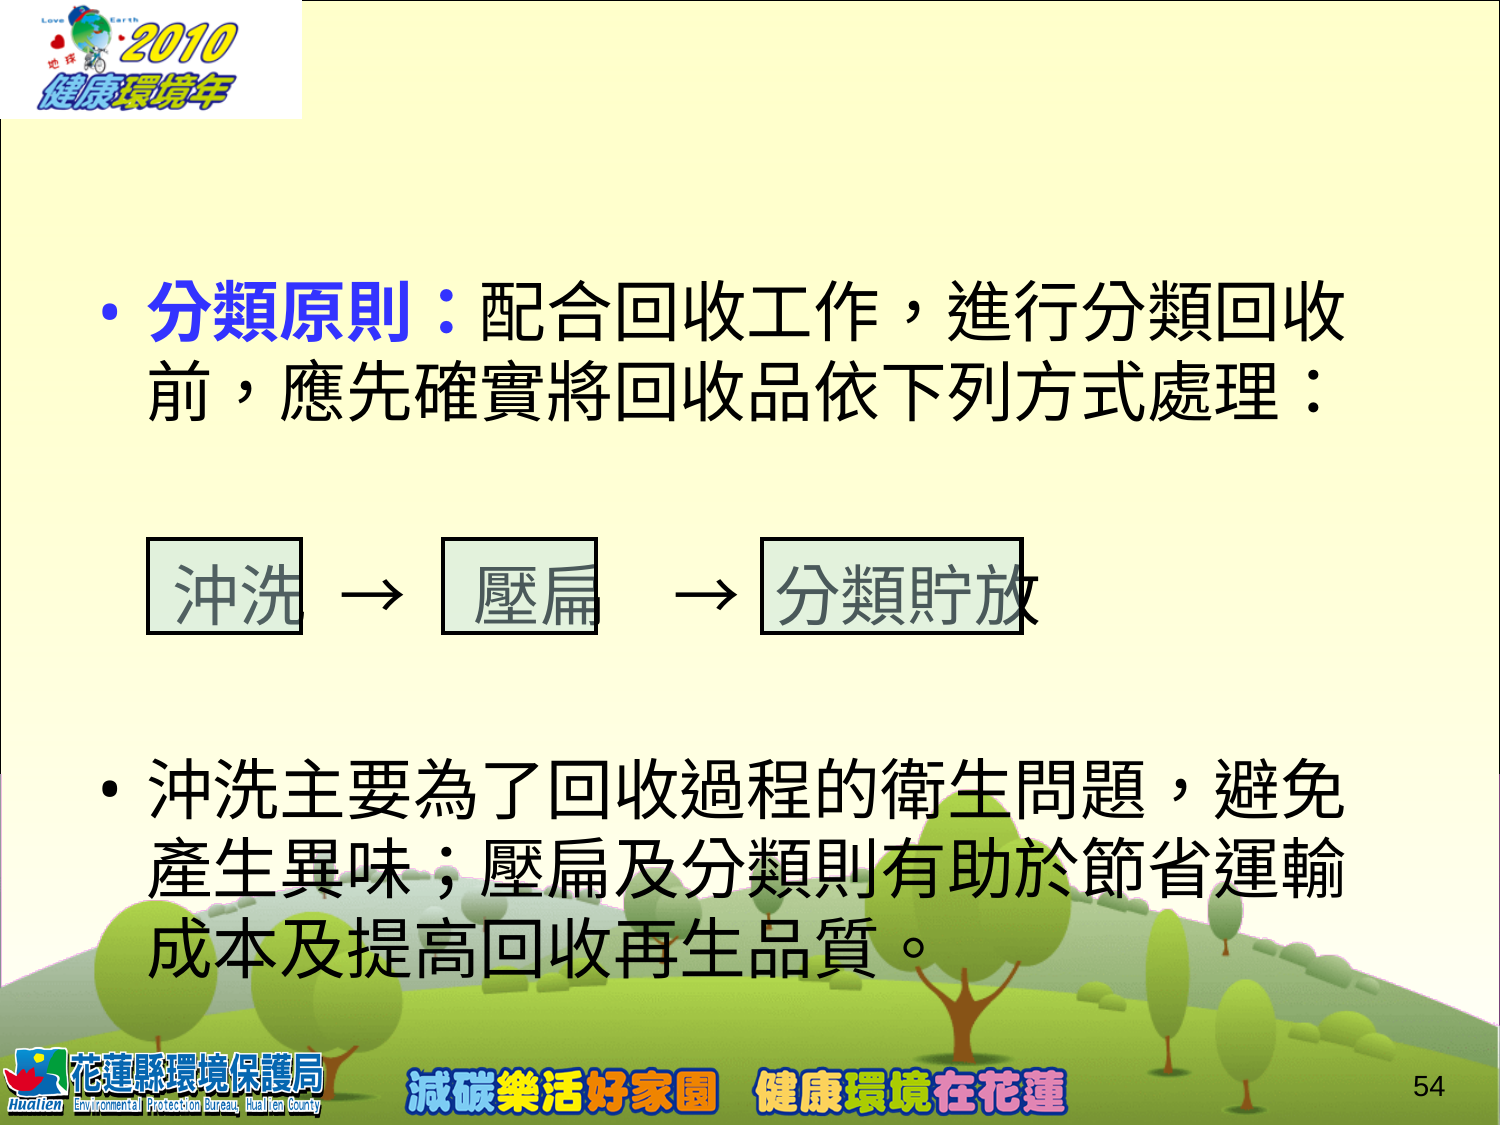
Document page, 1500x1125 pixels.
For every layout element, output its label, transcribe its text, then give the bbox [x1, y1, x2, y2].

picture [0, 774, 1500, 1125]
list 分類原則：配合回收工作，進行分類回收前，應先確實將回收品依下列方式處理： 沖洗 → 壓扁 → 分類貯放 沖洗主要為了回收過程的衛生問題，避免產生異味；壓扁及分類則有助於節省運輸成本及提高回收再生品質。 [75, 262, 1426, 1005]
text_box [442, 538, 597, 634]
text_box [147, 538, 302, 634]
text_box [761, 538, 1022, 634]
picture [0, 0, 302, 119]
